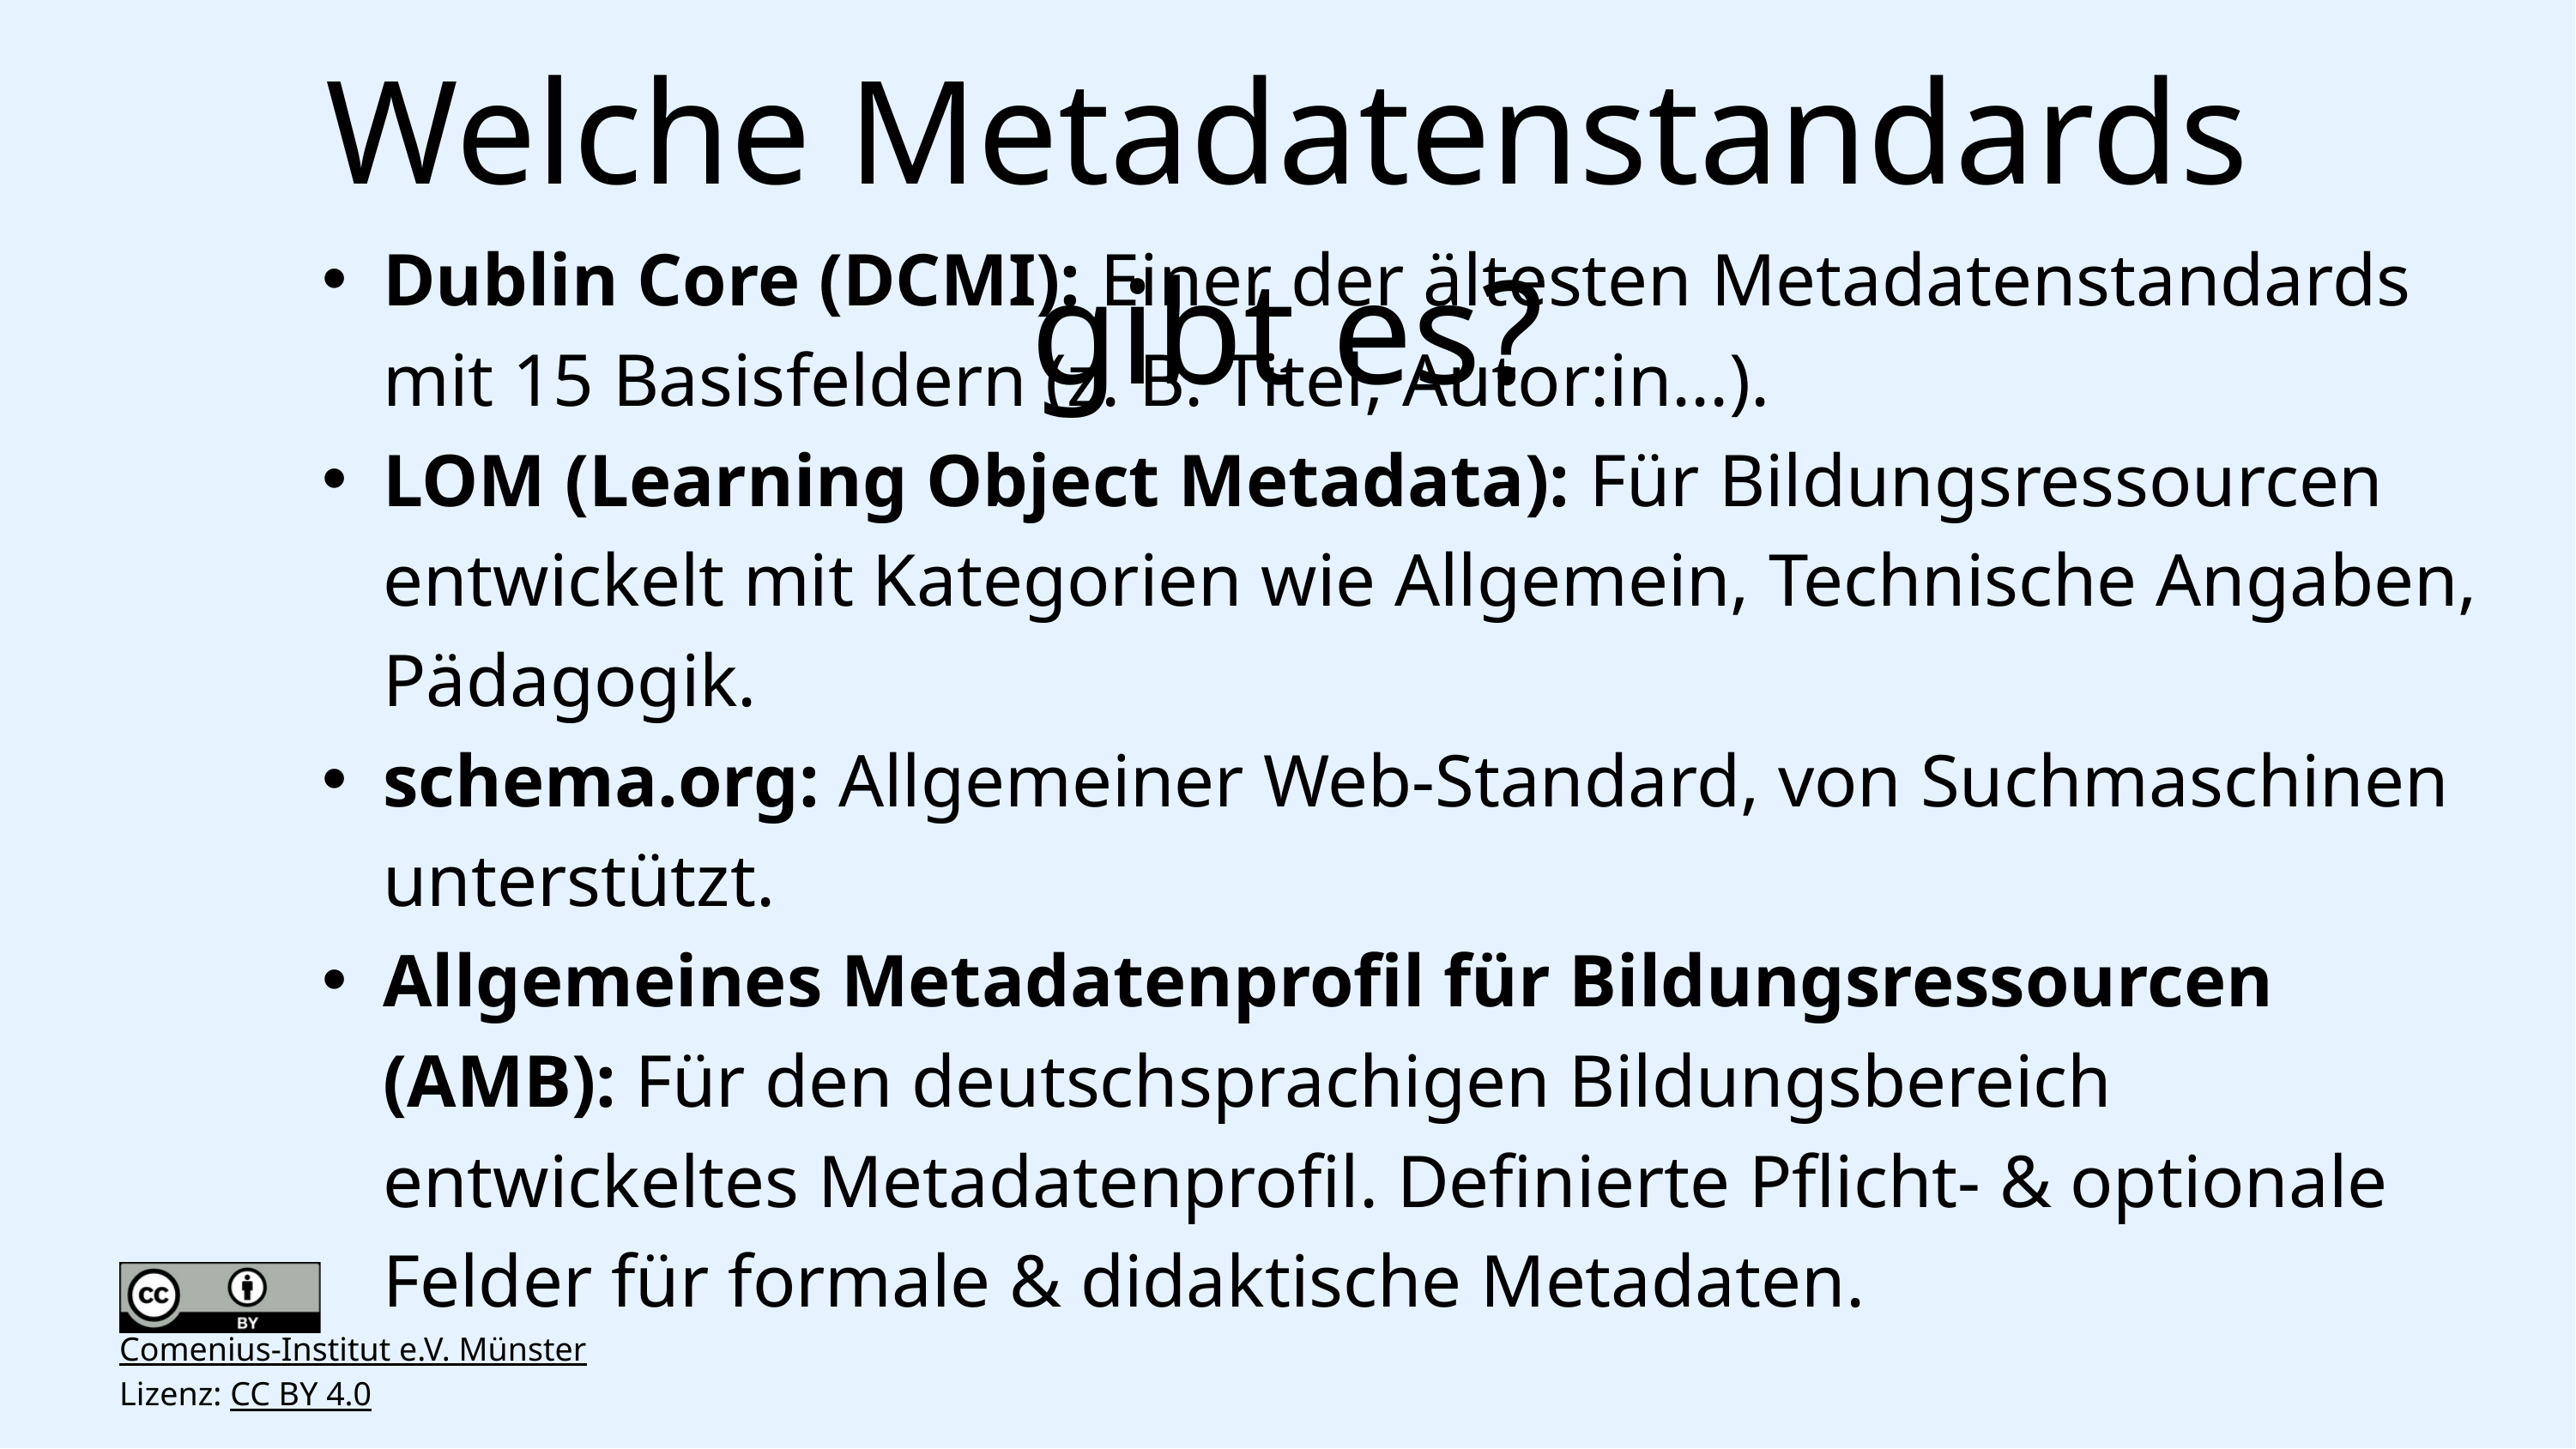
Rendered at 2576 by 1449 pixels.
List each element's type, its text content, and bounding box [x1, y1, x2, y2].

text_box [119, 1262, 321, 1327]
text_box Comenius-Institut e.V. Münster Lizenz: CC BY 4.0 [119, 1327, 1378, 1416]
text_box Dublin Core (DCMI): Einer der ältesten Metadatenstandards mit 15 Basisfeldern (z. B. Titel, Autor:in...). LOM (Learning Object Metadata): Für Bildungsressourcen entwickelt mit Kategorien wie Allgemein, Technische Angaben, Pädagogik. schema.org: Allgemeiner Web-Standard, von Suchmaschinen unterstützt. Allgemeines Metadatenprofil für Bildungsressourcen (AMB): Für den deutschsprachigen Bildungsbereich entwickeltes Metadatenprofil. Definierte Pflicht- & optionale Felder für formale & didaktische Metadaten. [261, 220, 2494, 1308]
text_box Welche Metadatenstandards gibt es? [244, 12, 2331, 205]
